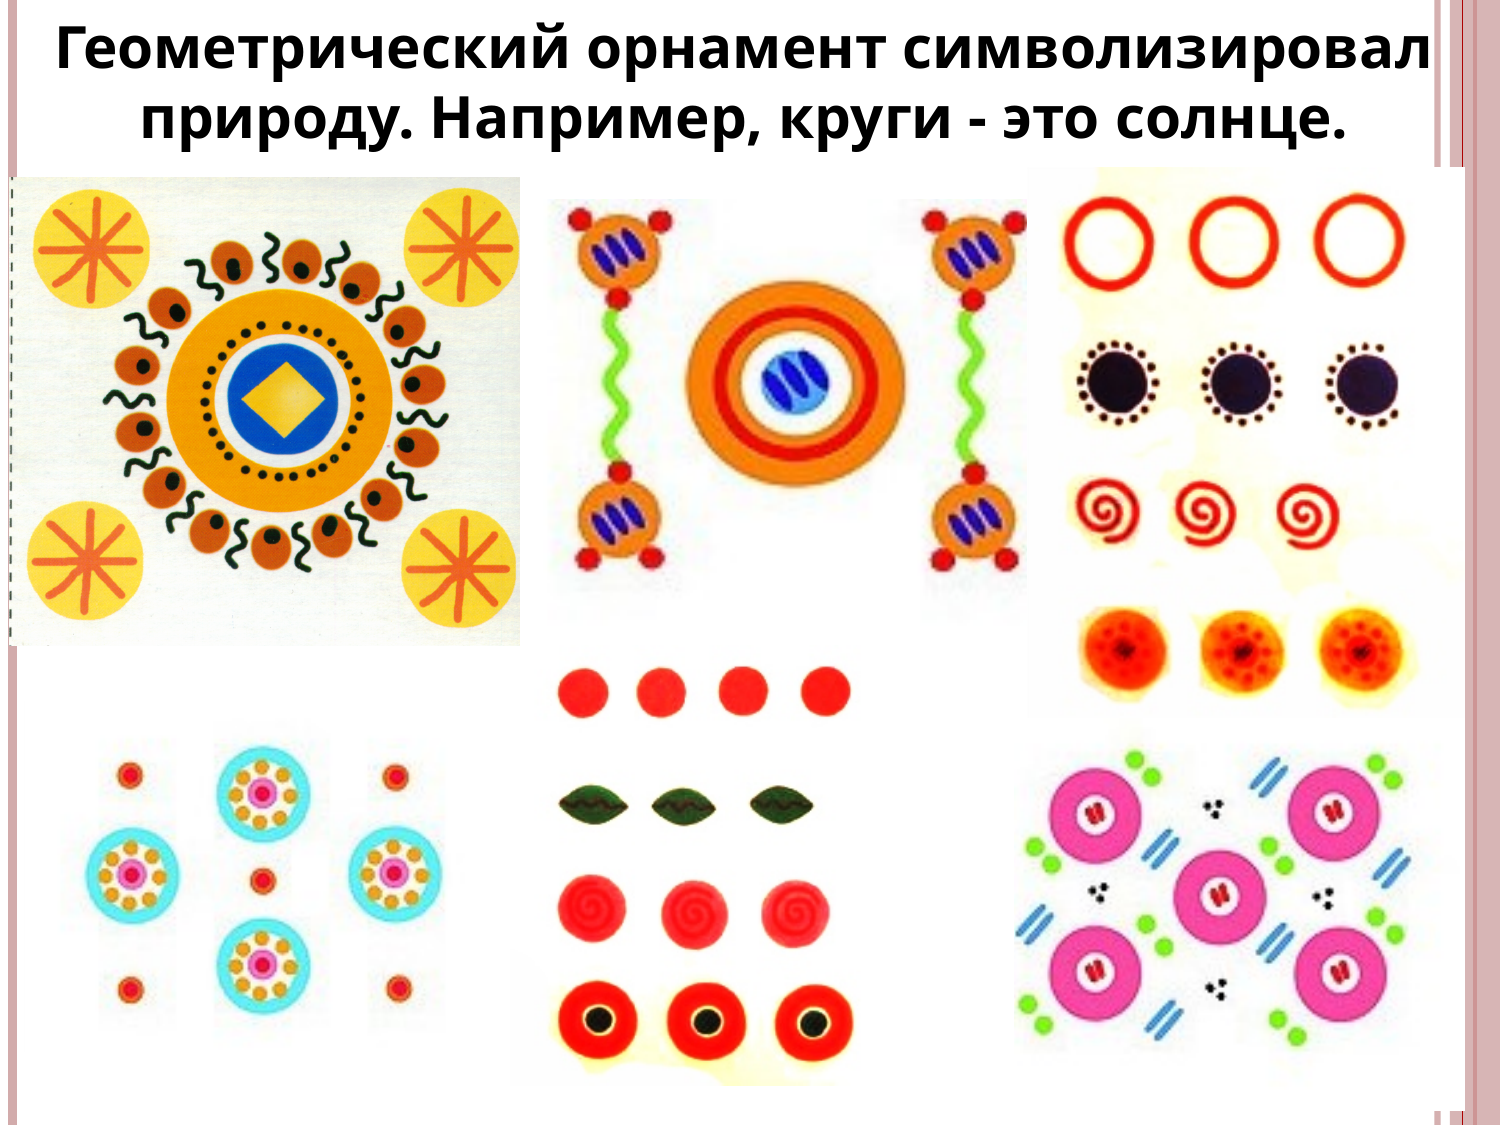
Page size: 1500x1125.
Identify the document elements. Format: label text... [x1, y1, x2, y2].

picture [9, 167, 1465, 1111]
list Геометрический орнамент символизировал природу. Например, круги - это солнце. [24, 2, 1463, 199]
picture [23, 701, 503, 1052]
